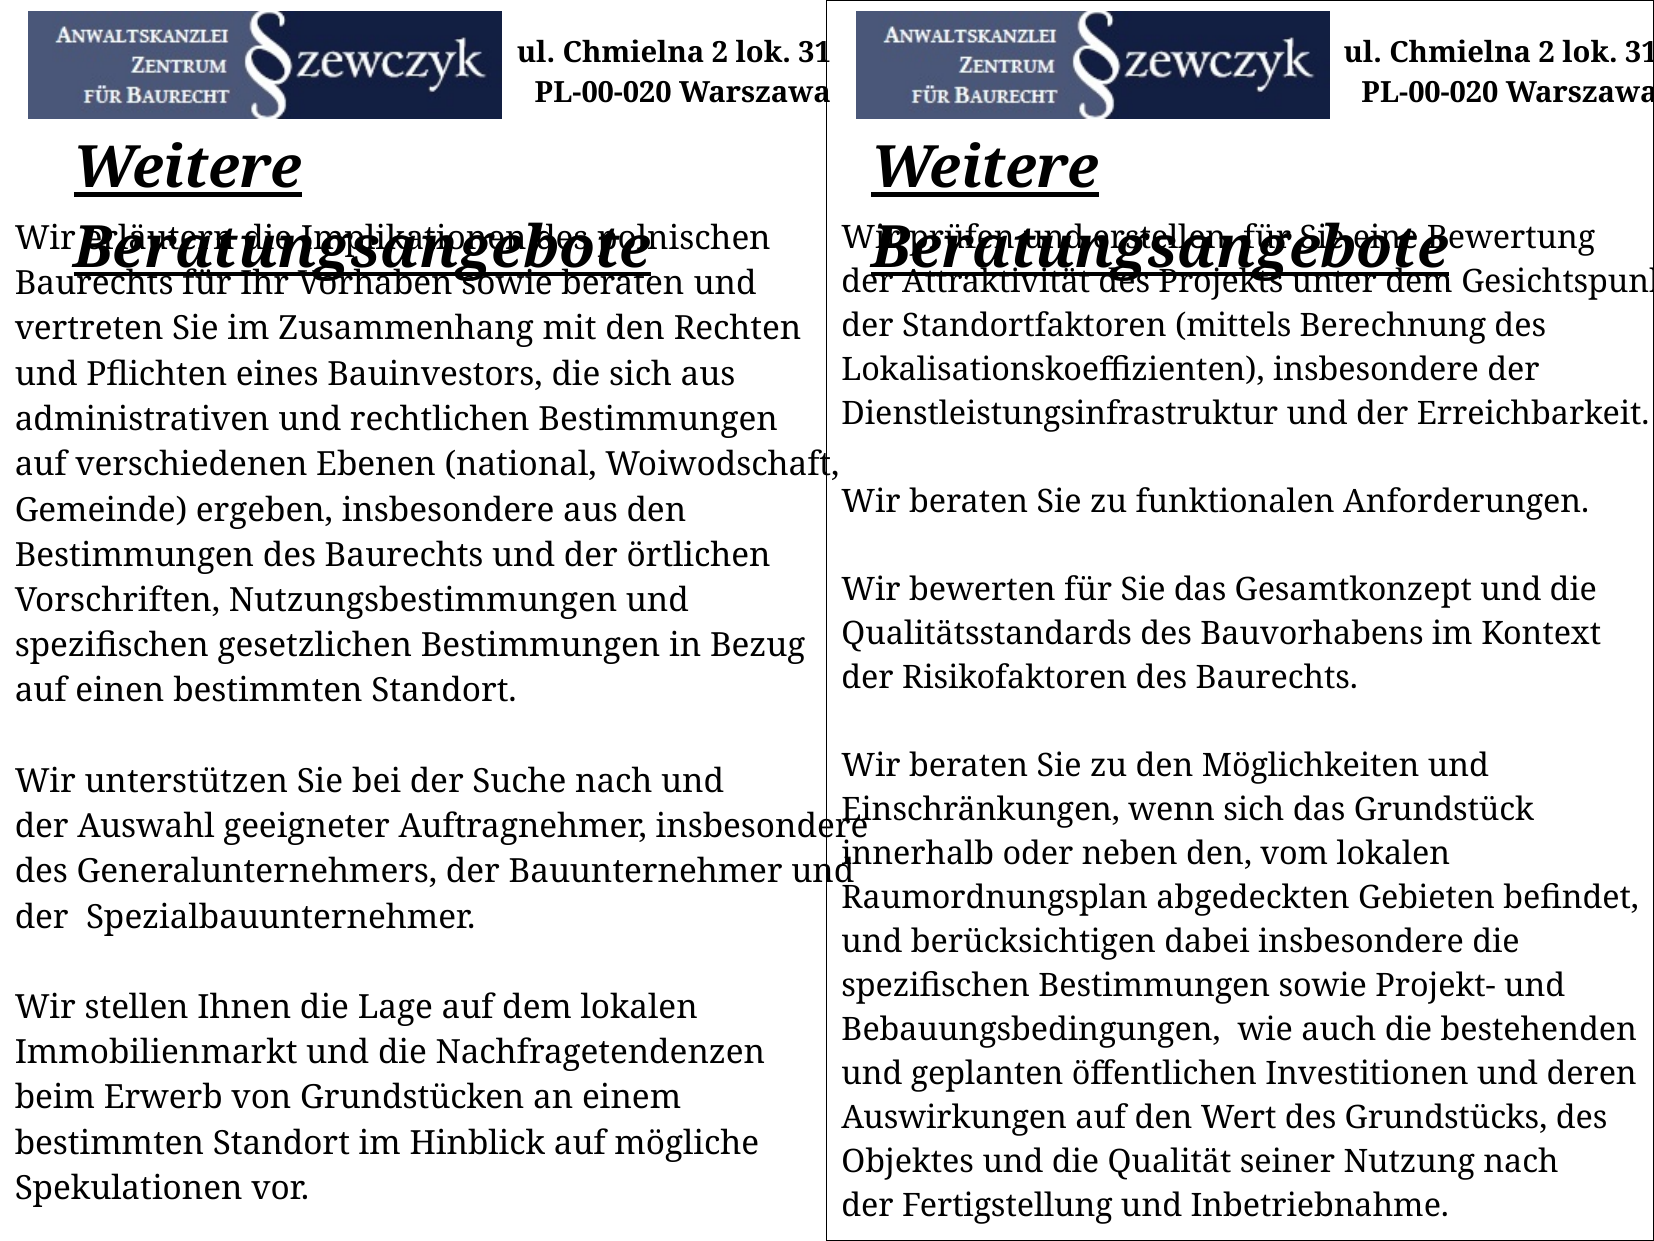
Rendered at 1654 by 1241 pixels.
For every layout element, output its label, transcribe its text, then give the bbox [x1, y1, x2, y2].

text_box [1098, 1218, 1108, 1222]
text_box [976, 1218, 986, 1222]
text_box Wir prüfen und erstellen für Sie eine Bewertung der Attraktivität des Projekts unter dem Gesichtspunkt der Standortfaktoren (mittels Berechnung des Lokalisationskoeffizienten), insbesondere der Dienstleistungsinfrastruktur und der Erreichbarkeit. Wir beraten Sie zu funktionalen Anforderungen. Wir bewerten für Sie das Gesamtkonzept und die Qualitätsstandards des Bauvorhabens im Kontext der Risikofaktoren des Baurechts. Wir beraten Sie zu den Möglichkeiten und Einschränkungen, wenn sich das Grundstück innerhalb oder neben den, vom lokalen Raumordnungsplan abgedeckten Gebieten befindet, und berücksichtigen dabei insbesondere die spezifischen Bestimmungen sowie Projekt- und Bebauungsbedingungen, wie auch die bestehenden und geplanten öffentlichen Investitionen und deren Auswirkungen auf den Wert des Grundstücks, des Objektes und die Qualität seiner Nutzung nach der Fertigstellung und Inbetriebnahme. [826, 206, 1649, 1218]
text_box Weitere Beratungsangebote [856, 118, 1595, 212]
text_box Weitere Beratungsangebote [59, 119, 798, 212]
text_box ul. Chmielna 2 lok. 31 PL-00-020 Warszawa [1328, 24, 1654, 119]
text_box [826, 0, 1654, 206]
picture [856, 11, 1330, 118]
text_box ul. Chmielna 2 lok. 31 PL-00-020 Warszawa [501, 24, 827, 119]
text_box Wir erläutern die Implikationen des polnischen Baurechts für Ihr Vorhaben sowie beraten und vertreten Sie im Zusammenhang mit den Rechten und Pflichten eines Bauinvestors, die sich aus administrativen und rechtlichen Bestimmungen auf verschiedenen Ebenen (national, Woiwodschaft, Gemeinde) ergeben, insbesondere aus den Bestimmungen des Baurechts und der örtlichen Vorschriften, Nutzungsbestimmungen und spezifischen gesetzlichen Bestimmungen in Bezug auf einen bestimmten Standort. Wir unterstützen Sie bei der Suche nach und der Auswahl geeigneter Auftragnehmer, insbesondere des Generalunternehmers, der Bauunternehmer und der Spezialbauunternehmer. Wir stellen Ihnen die Lage auf dem lokalen Immobilienmarkt und die Nachfragetendenzen beim Erwerb von Grundstücken an einem bestimmten Standort im Hinblick auf mögliche Spekulationen vor. [0, 206, 835, 1207]
picture [28, 11, 502, 119]
text_box [826, 119, 1654, 1241]
